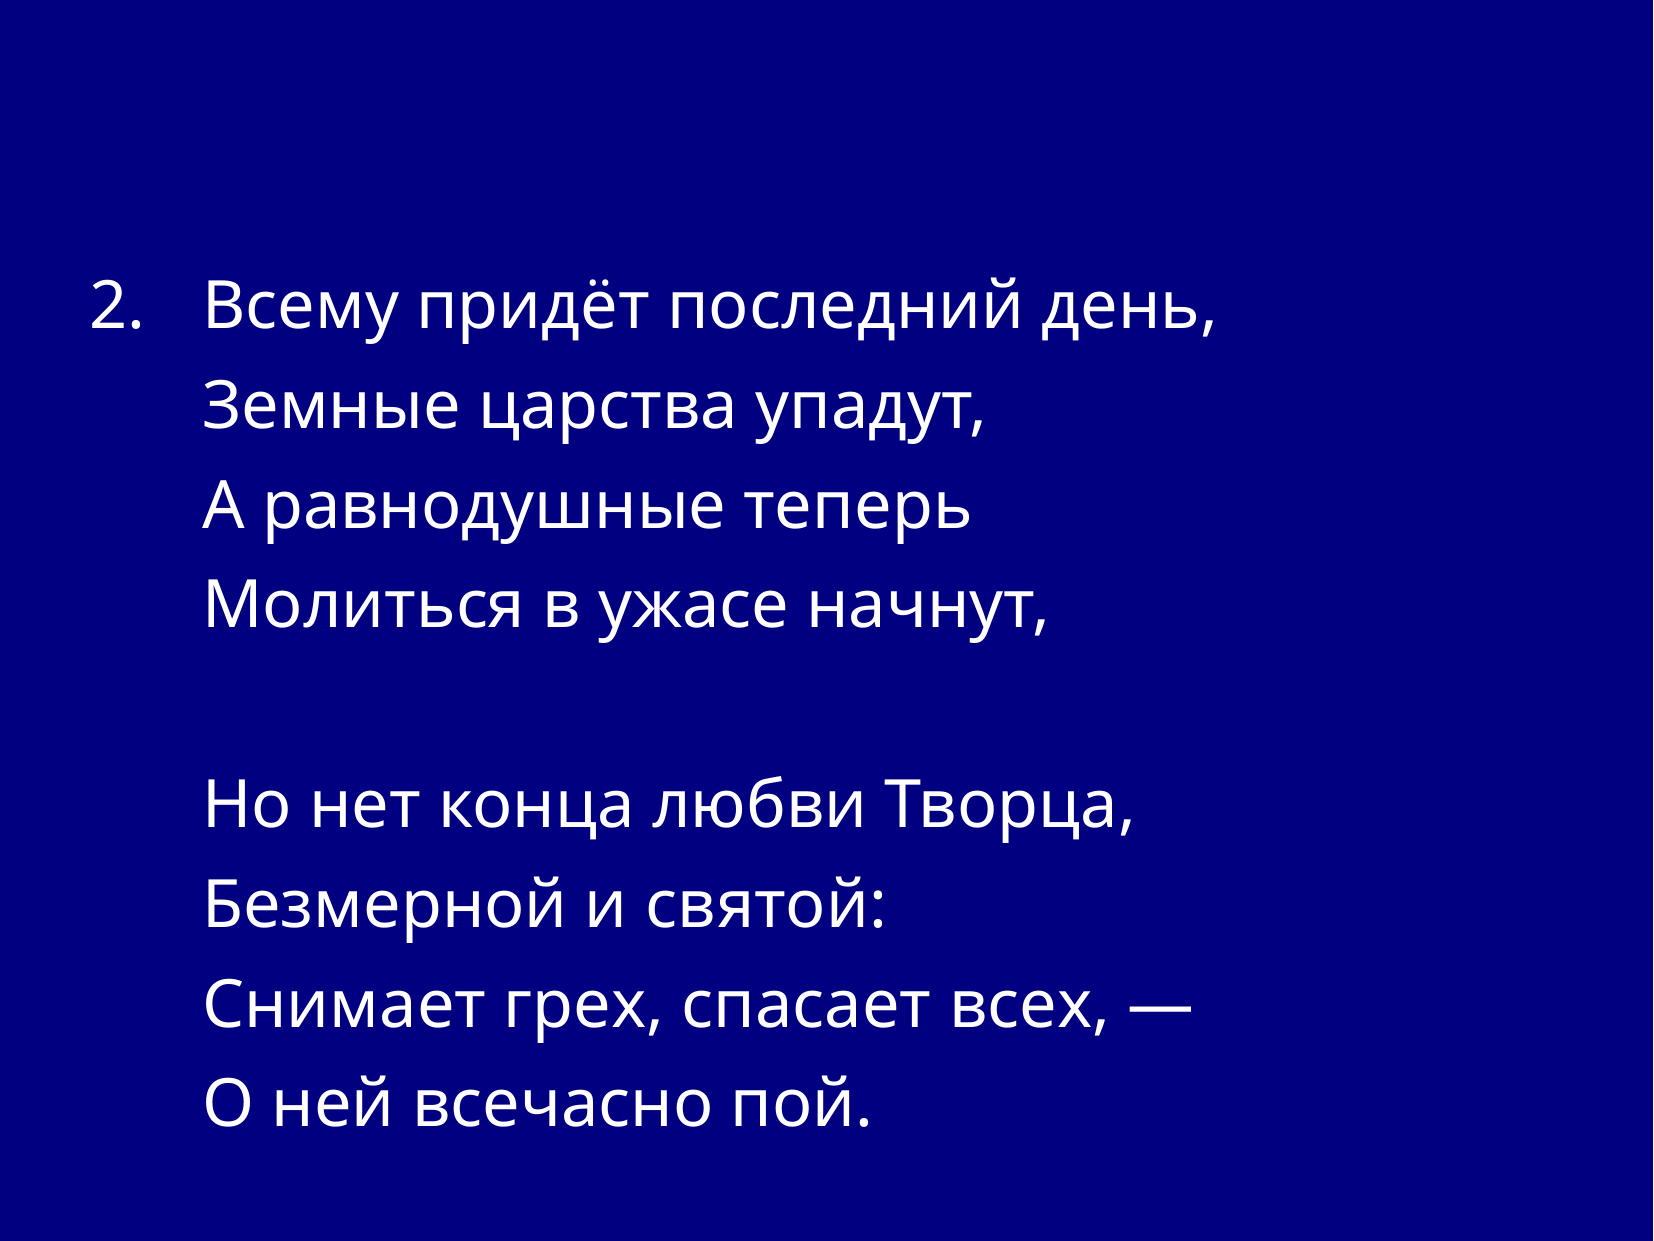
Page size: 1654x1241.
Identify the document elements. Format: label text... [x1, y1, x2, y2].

text_box 2. Всему придёт последний день, Земные царства упадут, А равнодушные теперь Молиться в ужасе начнут, Но нет конца любви Творца, Безмерной и святой: Снимает грех, спасает всех, — О ней всечасно пой. [75, 150, 1576, 1163]
